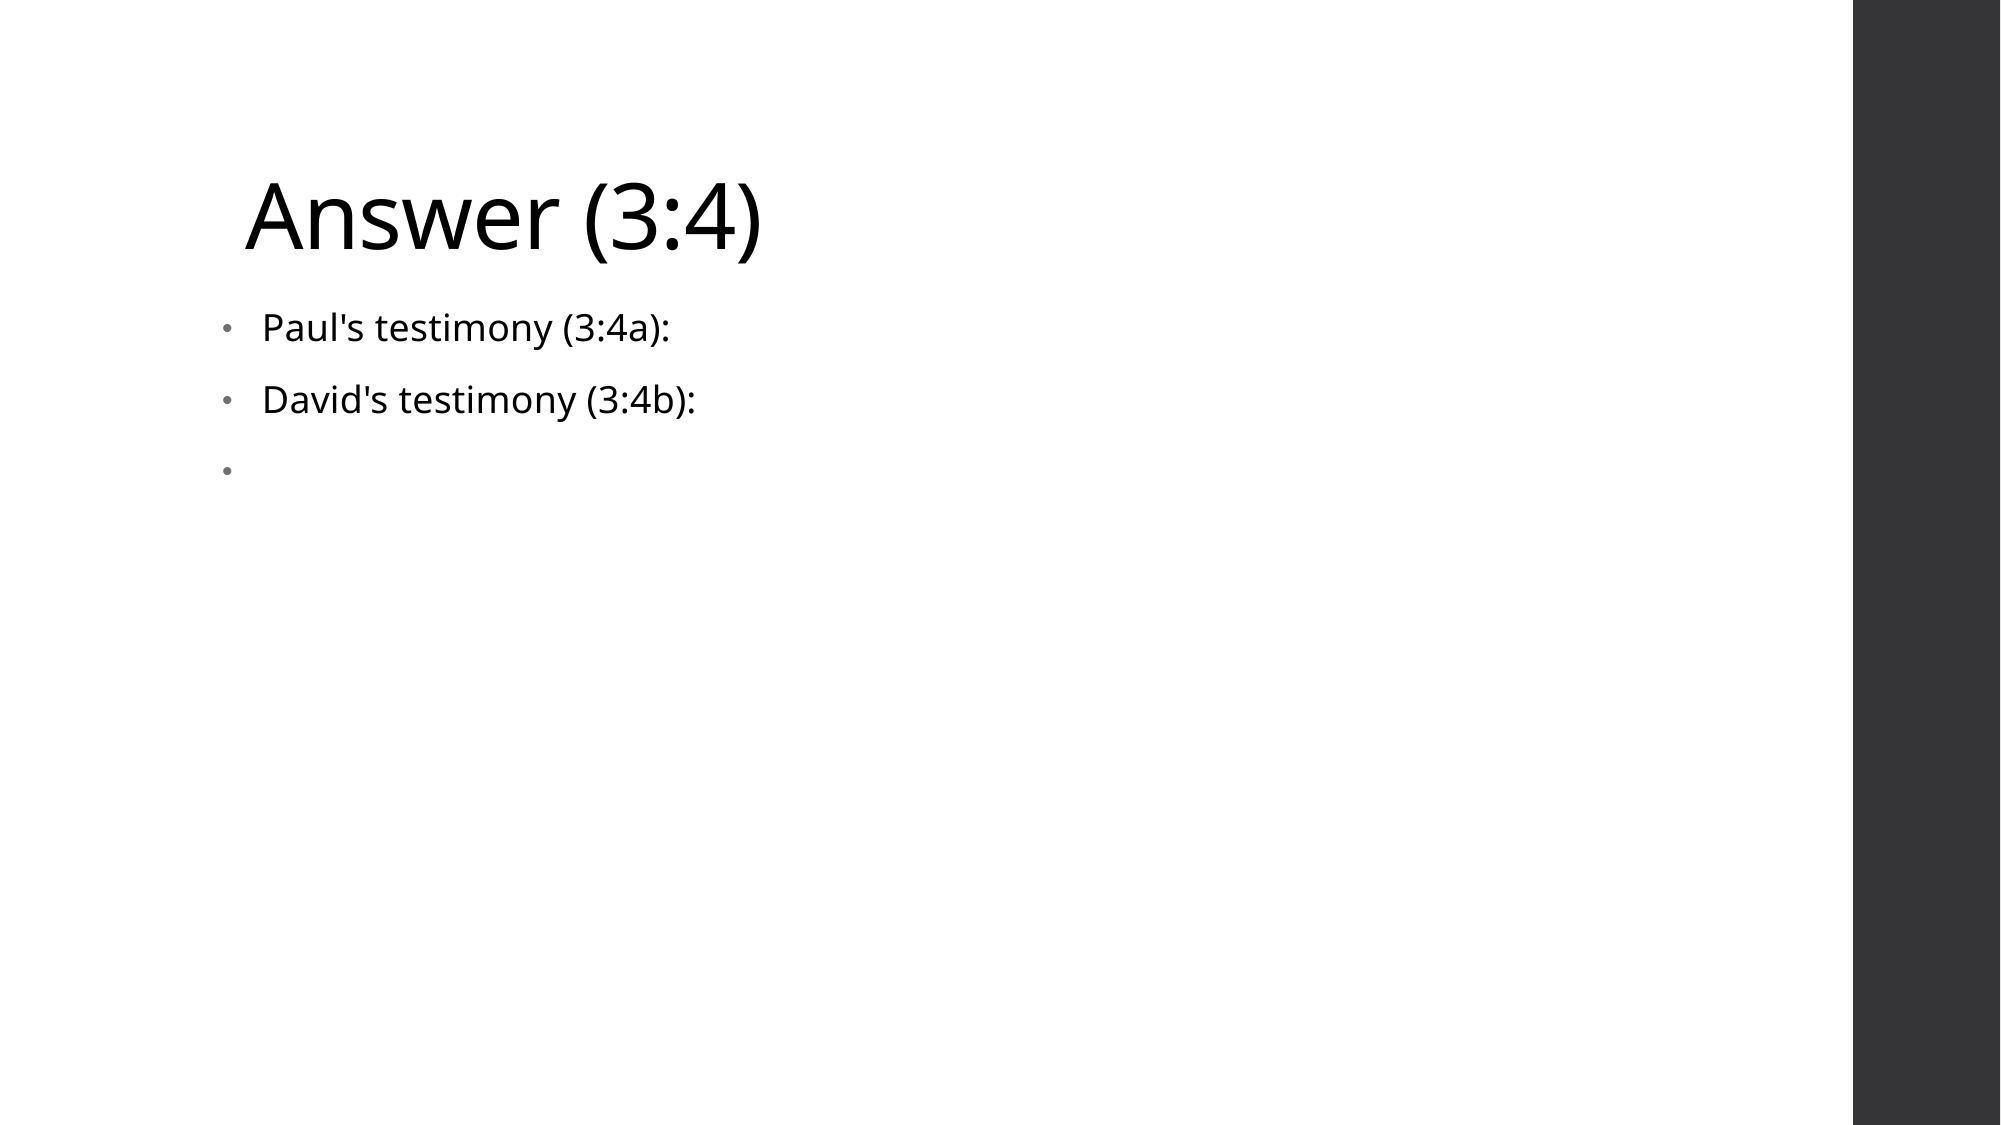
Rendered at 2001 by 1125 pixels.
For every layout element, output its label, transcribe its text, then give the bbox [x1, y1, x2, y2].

list Paul's testimony (3:4a): David's testimony (3:4b): [206, 299, 1617, 1014]
title Answer (3:4) [206, 60, 1797, 278]
